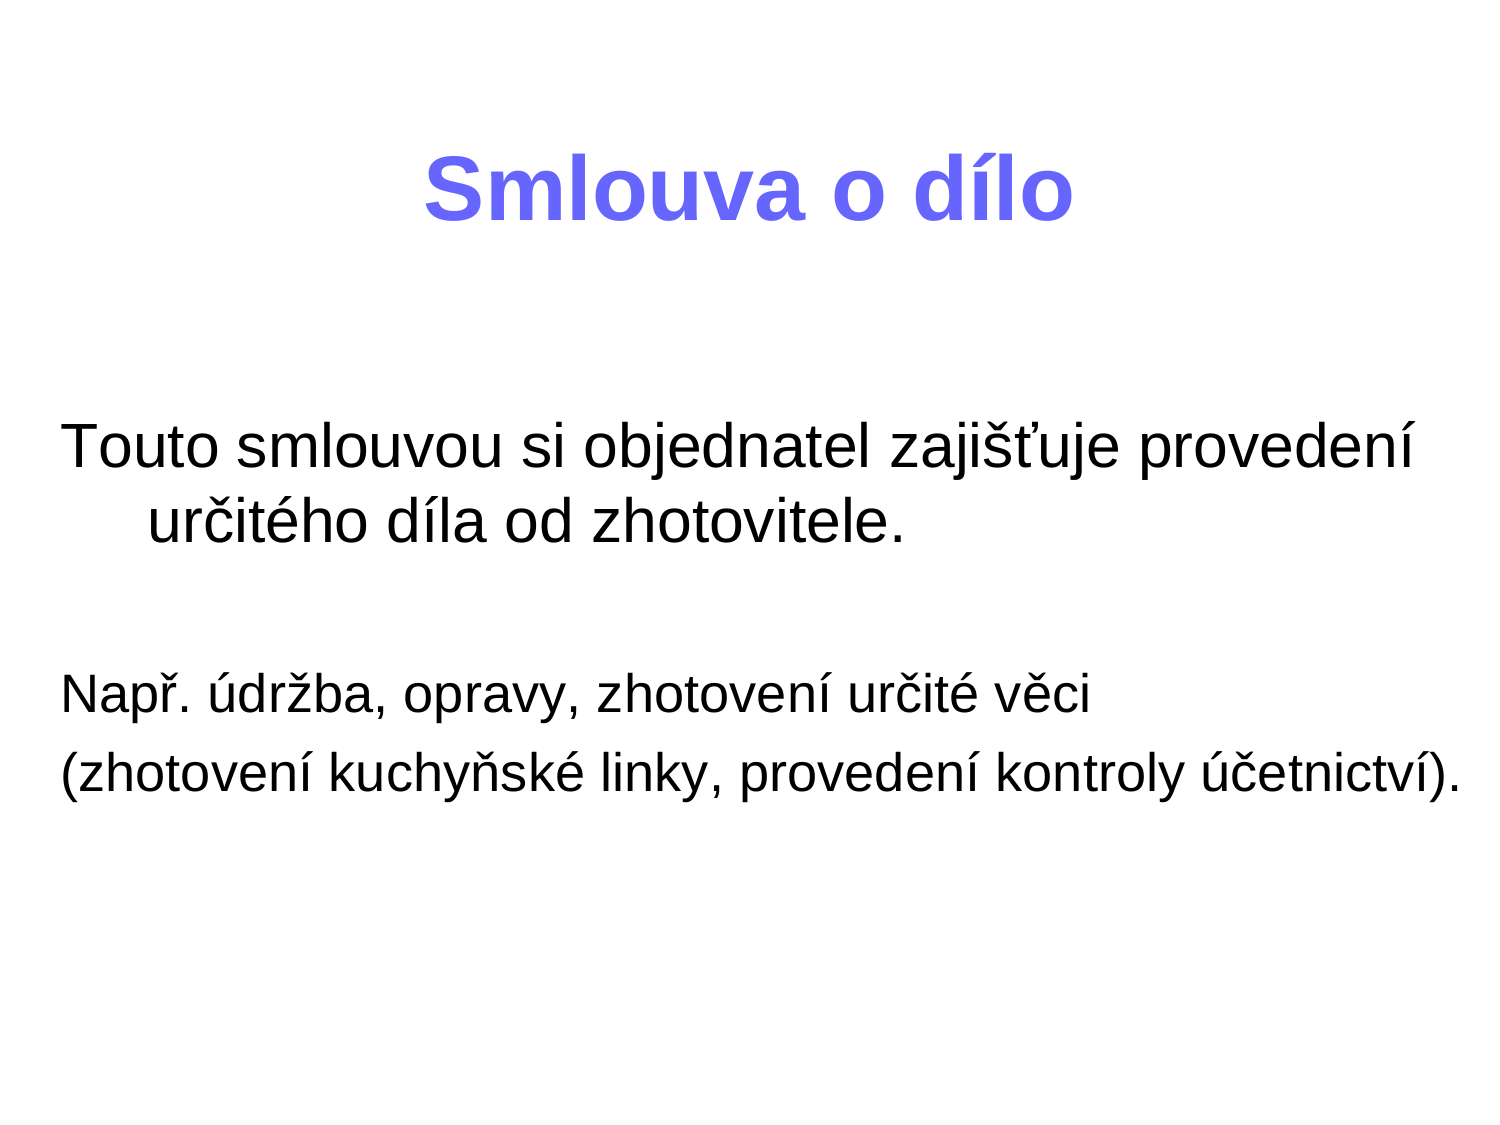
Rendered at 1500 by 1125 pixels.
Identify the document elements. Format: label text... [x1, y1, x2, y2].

title Smlouva o dílo [75, 90, 1426, 278]
list Touto smlouvou si objednatel zajišťuje provedení určitého díla od zhotovitele. Např. údržba, opravy, zhotovení určité věci (zhotovení kuchyňské linky, provedení kontroly účetnictví). [0, 397, 1500, 1035]
